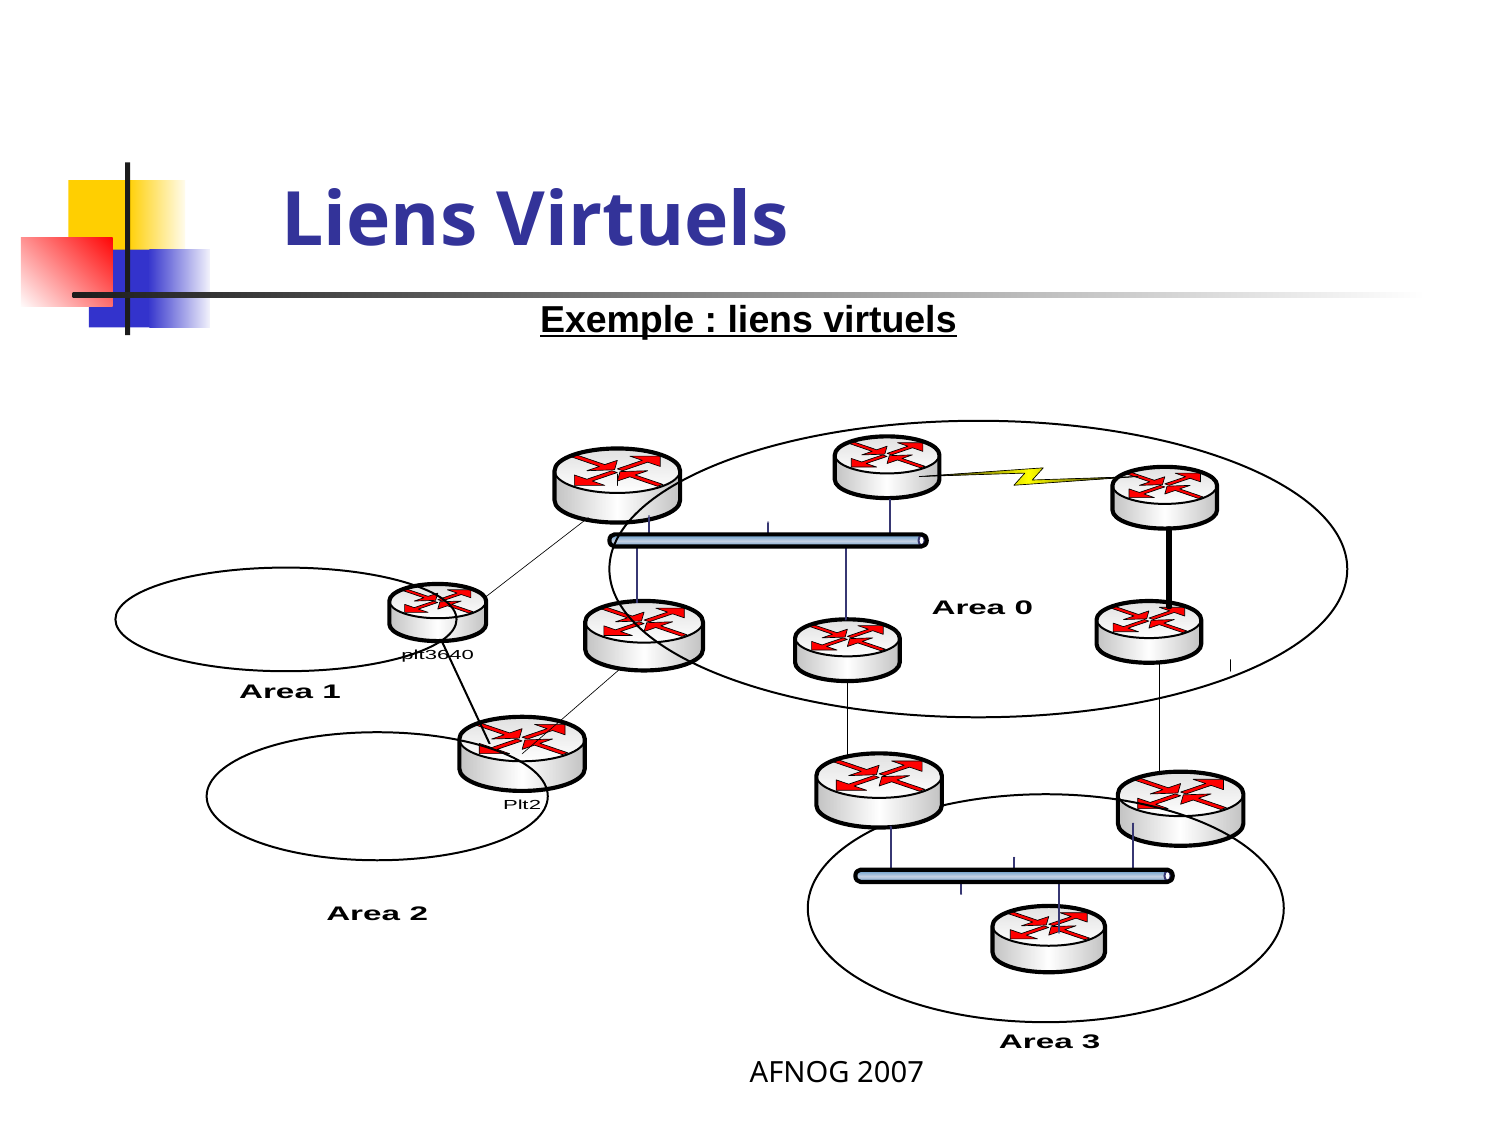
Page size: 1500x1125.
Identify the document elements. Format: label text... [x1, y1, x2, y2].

text_box Exemple : liens virtuels [525, 290, 1129, 349]
title Liens Virtuels [188, 35, 1468, 276]
chart [112, 397, 1353, 1071]
